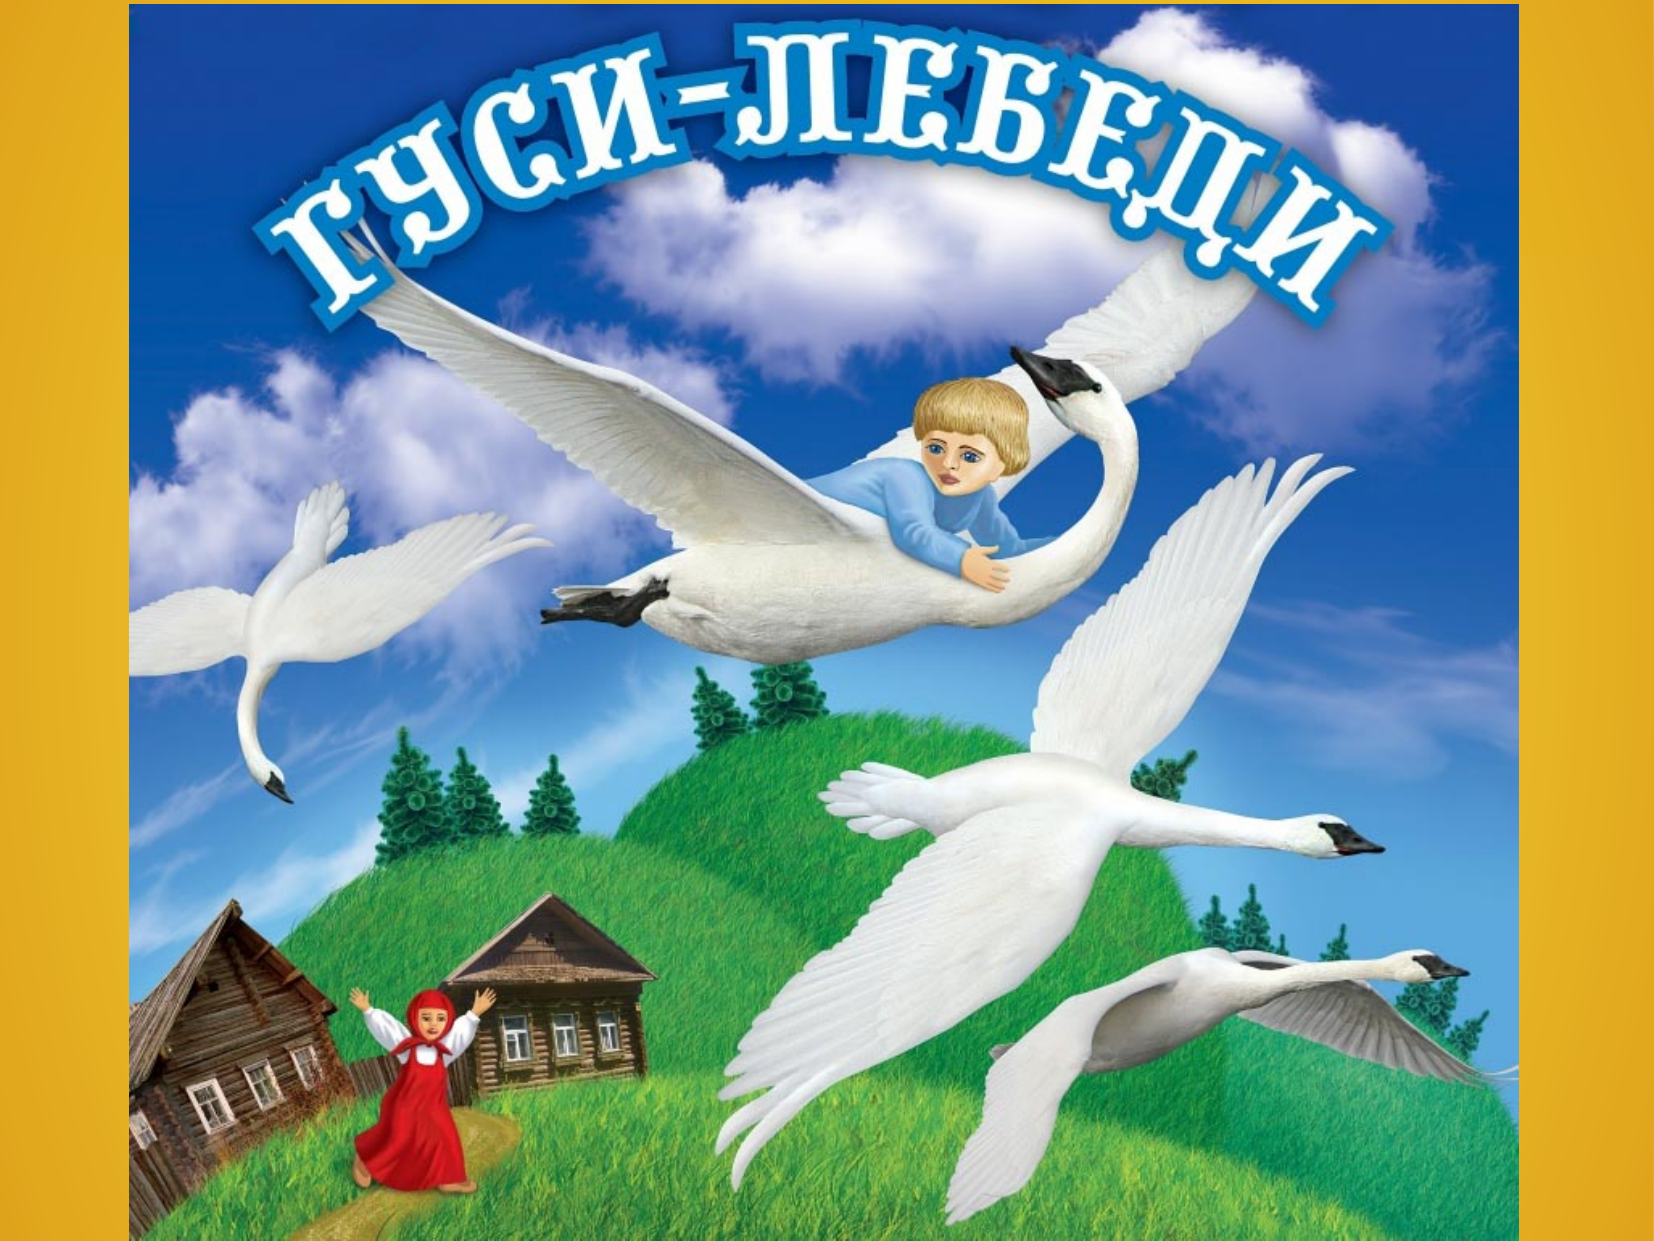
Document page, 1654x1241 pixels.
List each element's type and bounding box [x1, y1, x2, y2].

picture [129, 4, 1519, 1241]
